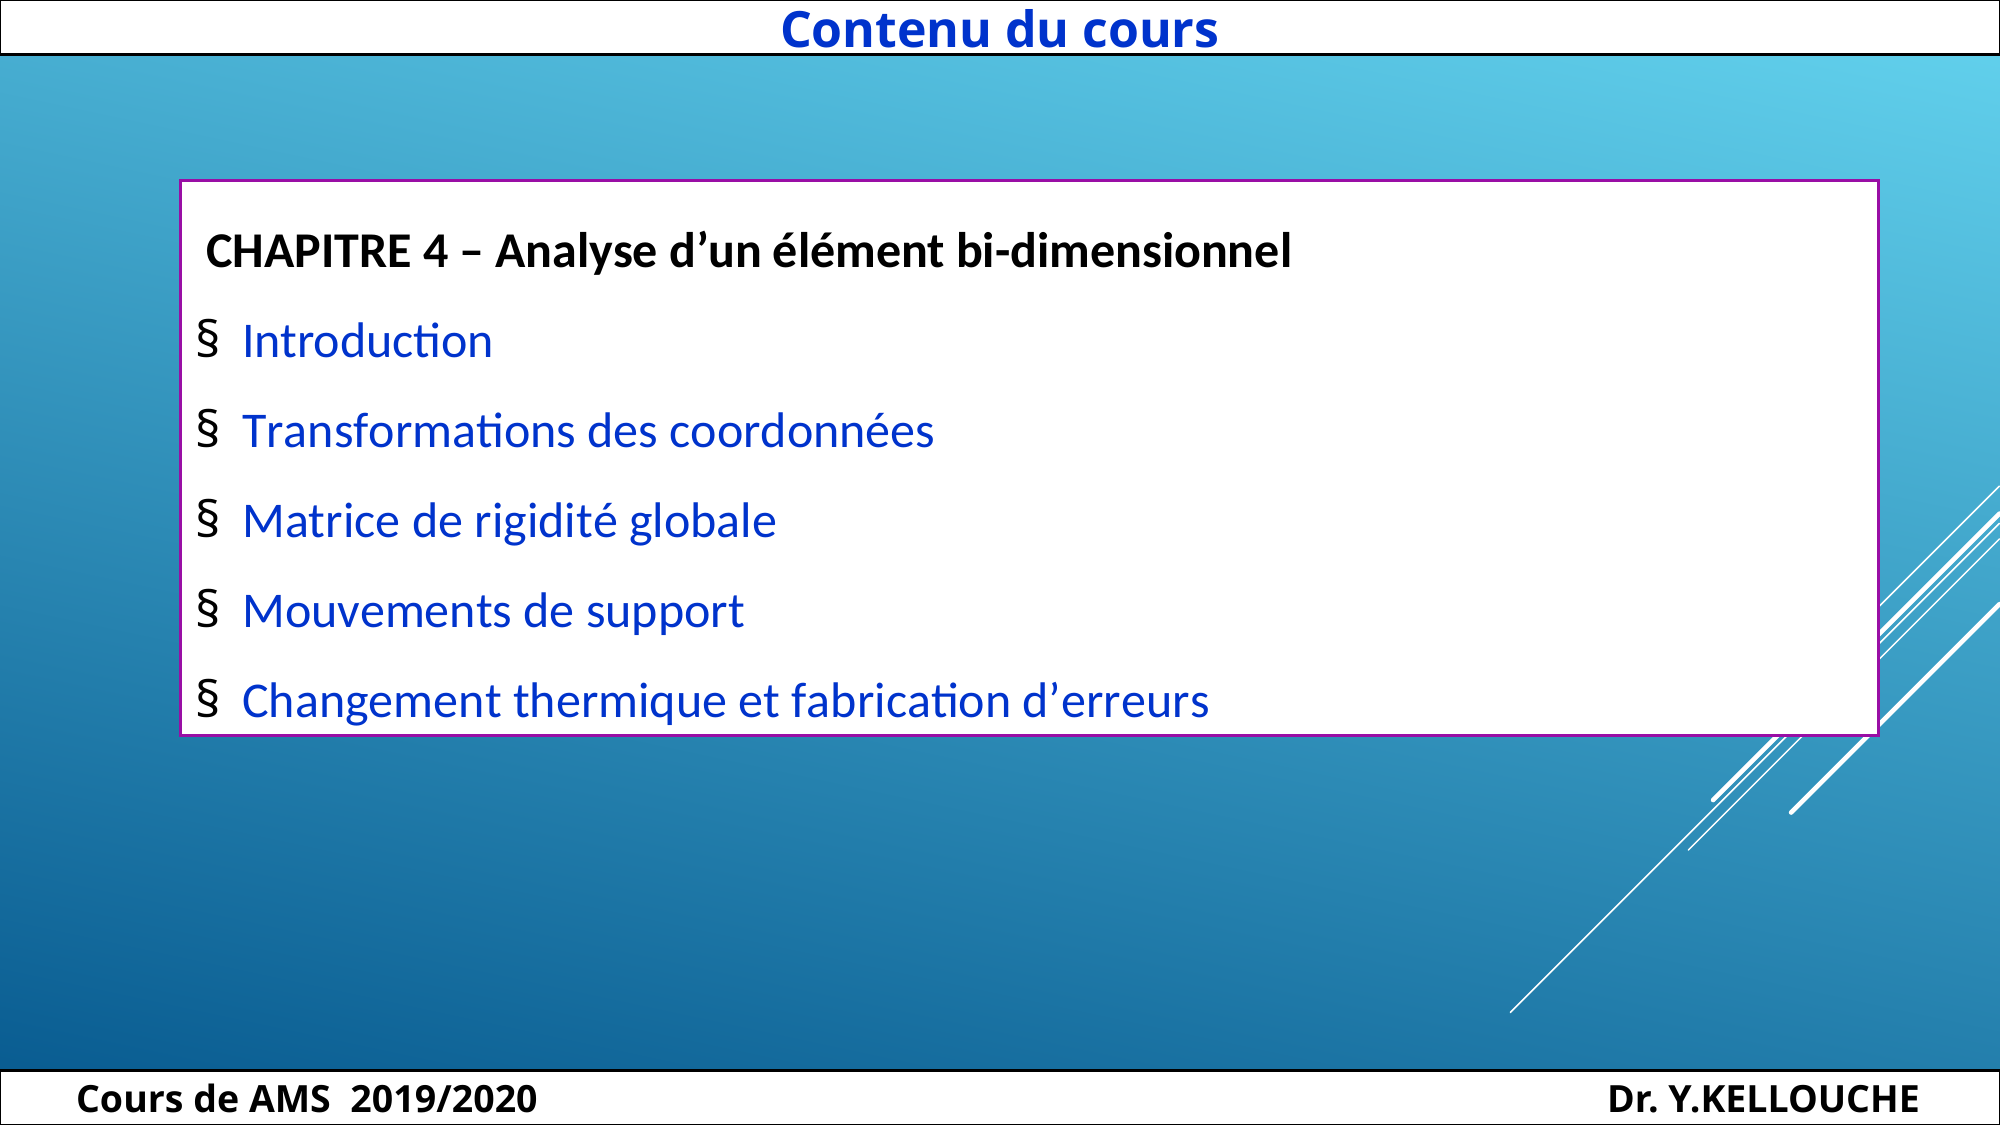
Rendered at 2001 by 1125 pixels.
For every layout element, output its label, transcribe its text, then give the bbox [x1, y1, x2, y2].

text_box Cours de AMS 2019/2020 Dr. Y.KELLOUCHE [0, 1070, 2000, 1125]
text_box CHAPITRE 4 – Analyse d’un élément bi-dimensionnel Introduction Transformations des coordonnées Matrice de rigidité globale Mouvements de support Changement thermique et fabrication d’erreurs [180, 180, 1879, 732]
text_box Contenu du cours [0, 0, 2000, 55]
